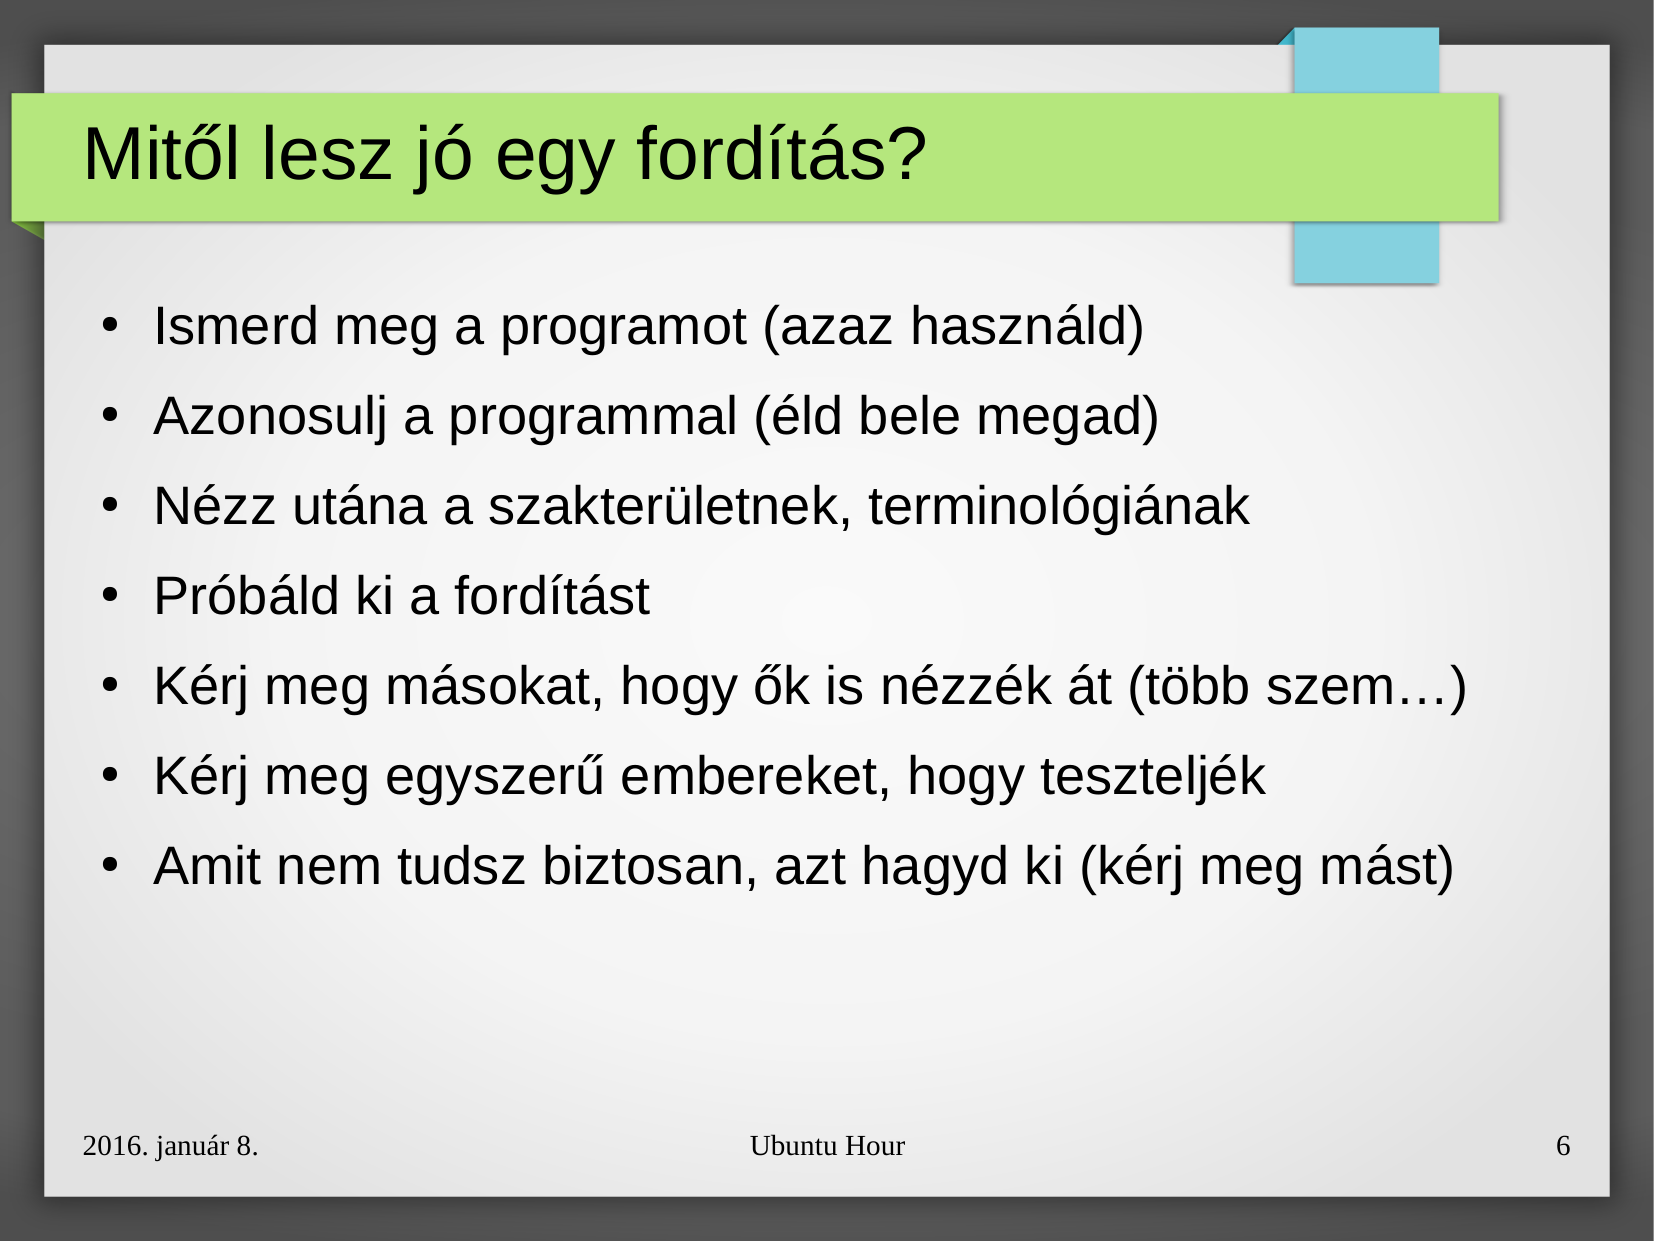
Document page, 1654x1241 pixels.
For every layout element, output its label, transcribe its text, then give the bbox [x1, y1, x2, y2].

title Mitől lesz jó egy fordítás? [82, 94, 1264, 213]
picture [0, 0, 1654, 1241]
list Ismerd meg a programot (azaz használd) Azonosulj a programmal (éld bele megad) Nézz utána a szakterületnek, terminológiának Próbáld ki a fordítást Kérj meg másokat, hogy ők is nézzék át (több szem…) Kérj meg egyszerű embereket, hogy teszteljék Amit nem tudsz biztosan, azt hagyd ki (kérj meg mást) [82, 295, 1571, 1015]
